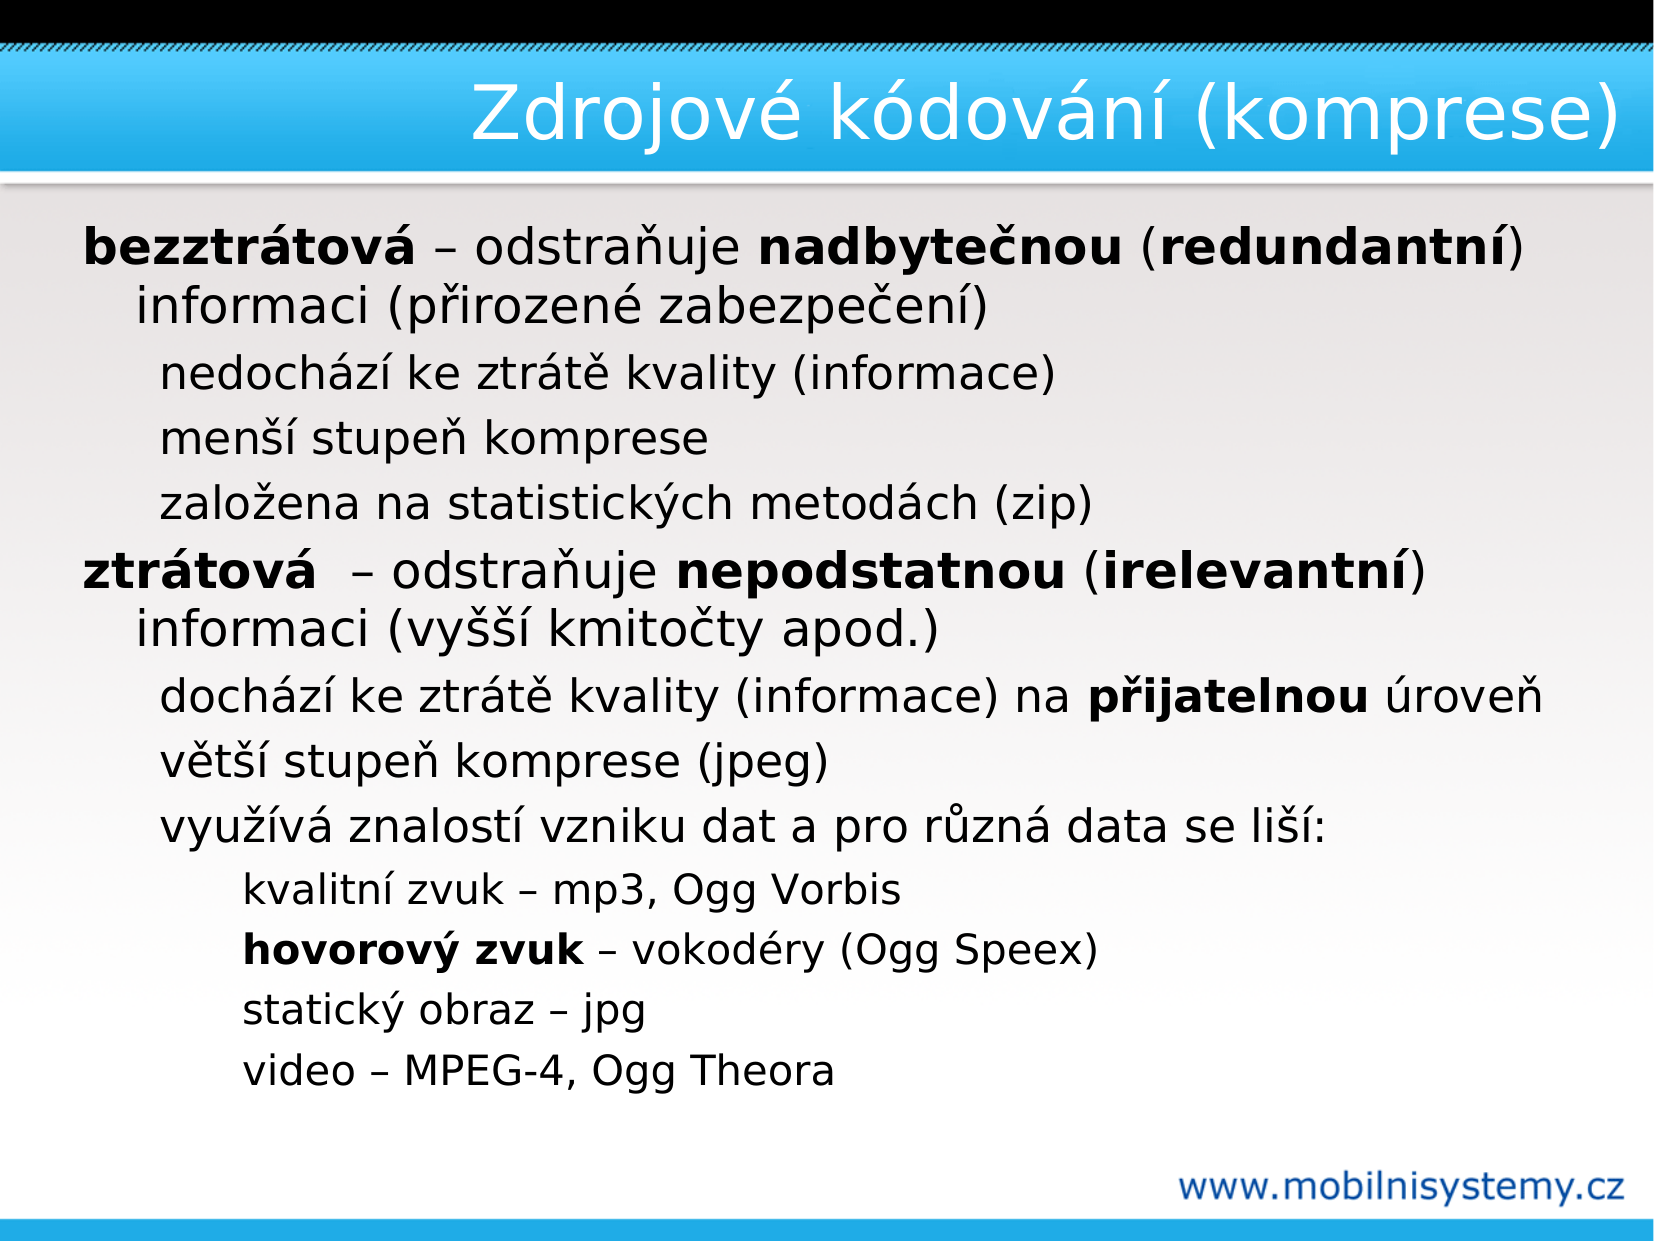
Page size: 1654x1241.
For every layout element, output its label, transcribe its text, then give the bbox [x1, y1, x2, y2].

list bezztrátová – odstraňuje nadbytečnou (redundantní) informaci (přirozené zabezpečení) nedochází ke ztrátě kvality (informace) menší stupeň komprese založena na statistických metodách (zip) ztrátová – odstraňuje nepodstatnou (irelevantní) informaci (vyšší kmitočty apod.) dochází ke ztrátě kvality (informace) na přijatelnou úroveň větší stupeň komprese (jpeg) využívá znalostí vzniku dat a pro různá data se liší: kvalitní zvuk – mp3, Ogg Vorbis hovorový zvuk – vokodéry (Ogg Speex) statický obraz – jpg video – MPEG-4, Ogg Theora [64, 218, 1565, 1149]
picture [0, 0, 1654, 1241]
title Zdrojové kódování (komprese) [29, 49, 1625, 178]
